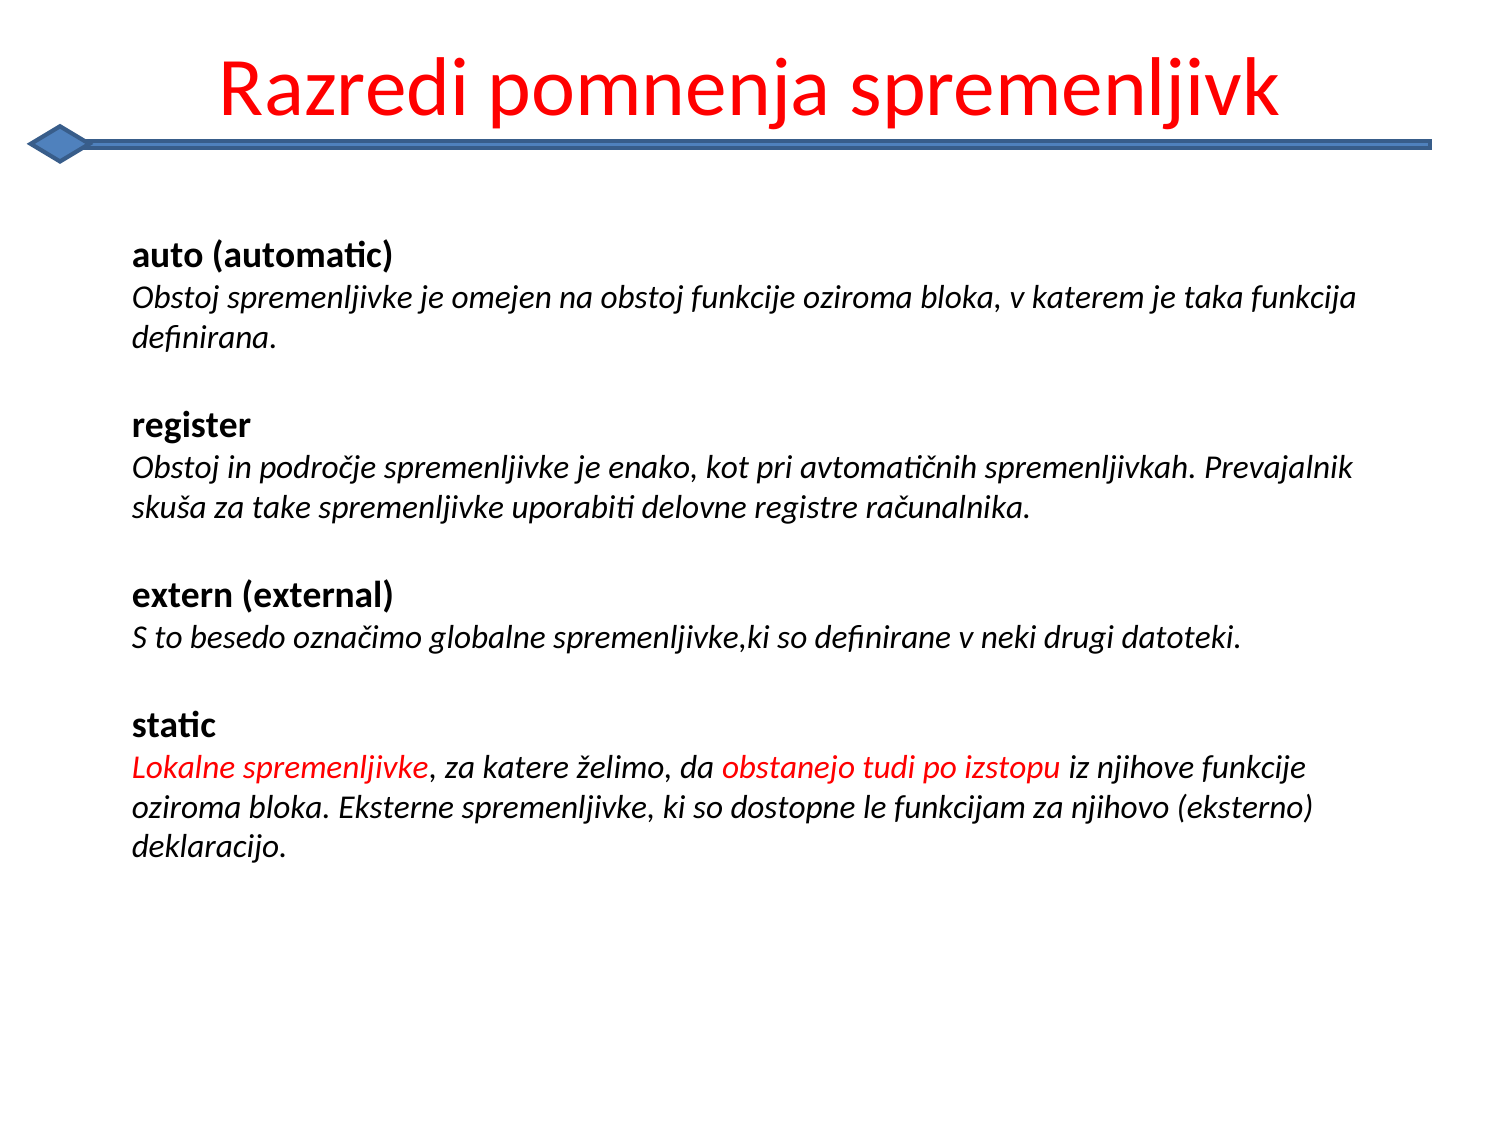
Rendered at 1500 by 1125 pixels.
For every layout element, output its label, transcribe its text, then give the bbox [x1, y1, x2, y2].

text_box auto (automatic) Obstoj spremenljivke je omejen na obstoj funkcije oziroma bloka, v katerem je taka funkcija definirana. register Obstoj in področje spremenljivke je enako, kot pri avtomatičnih spremenljivkah. Prevajalnik skuša za take spremenljivke uporabiti delovne registre računalnika. extern (external) S to besedo označimo globalne spremenljivke,ki so definirane v neki drugi datoteki. static Lokalne spremenljivke, za katere želimo, da obstanejo tudi po izstopu iz njihove funkcije oziroma bloka. Eksterne spremenljivke, ki so dostopne le funkcijam za njihovo (eksterno) deklaracijo. [117, 222, 1407, 913]
title Razredi pomnenja spremenljivk [75, 23, 1426, 141]
